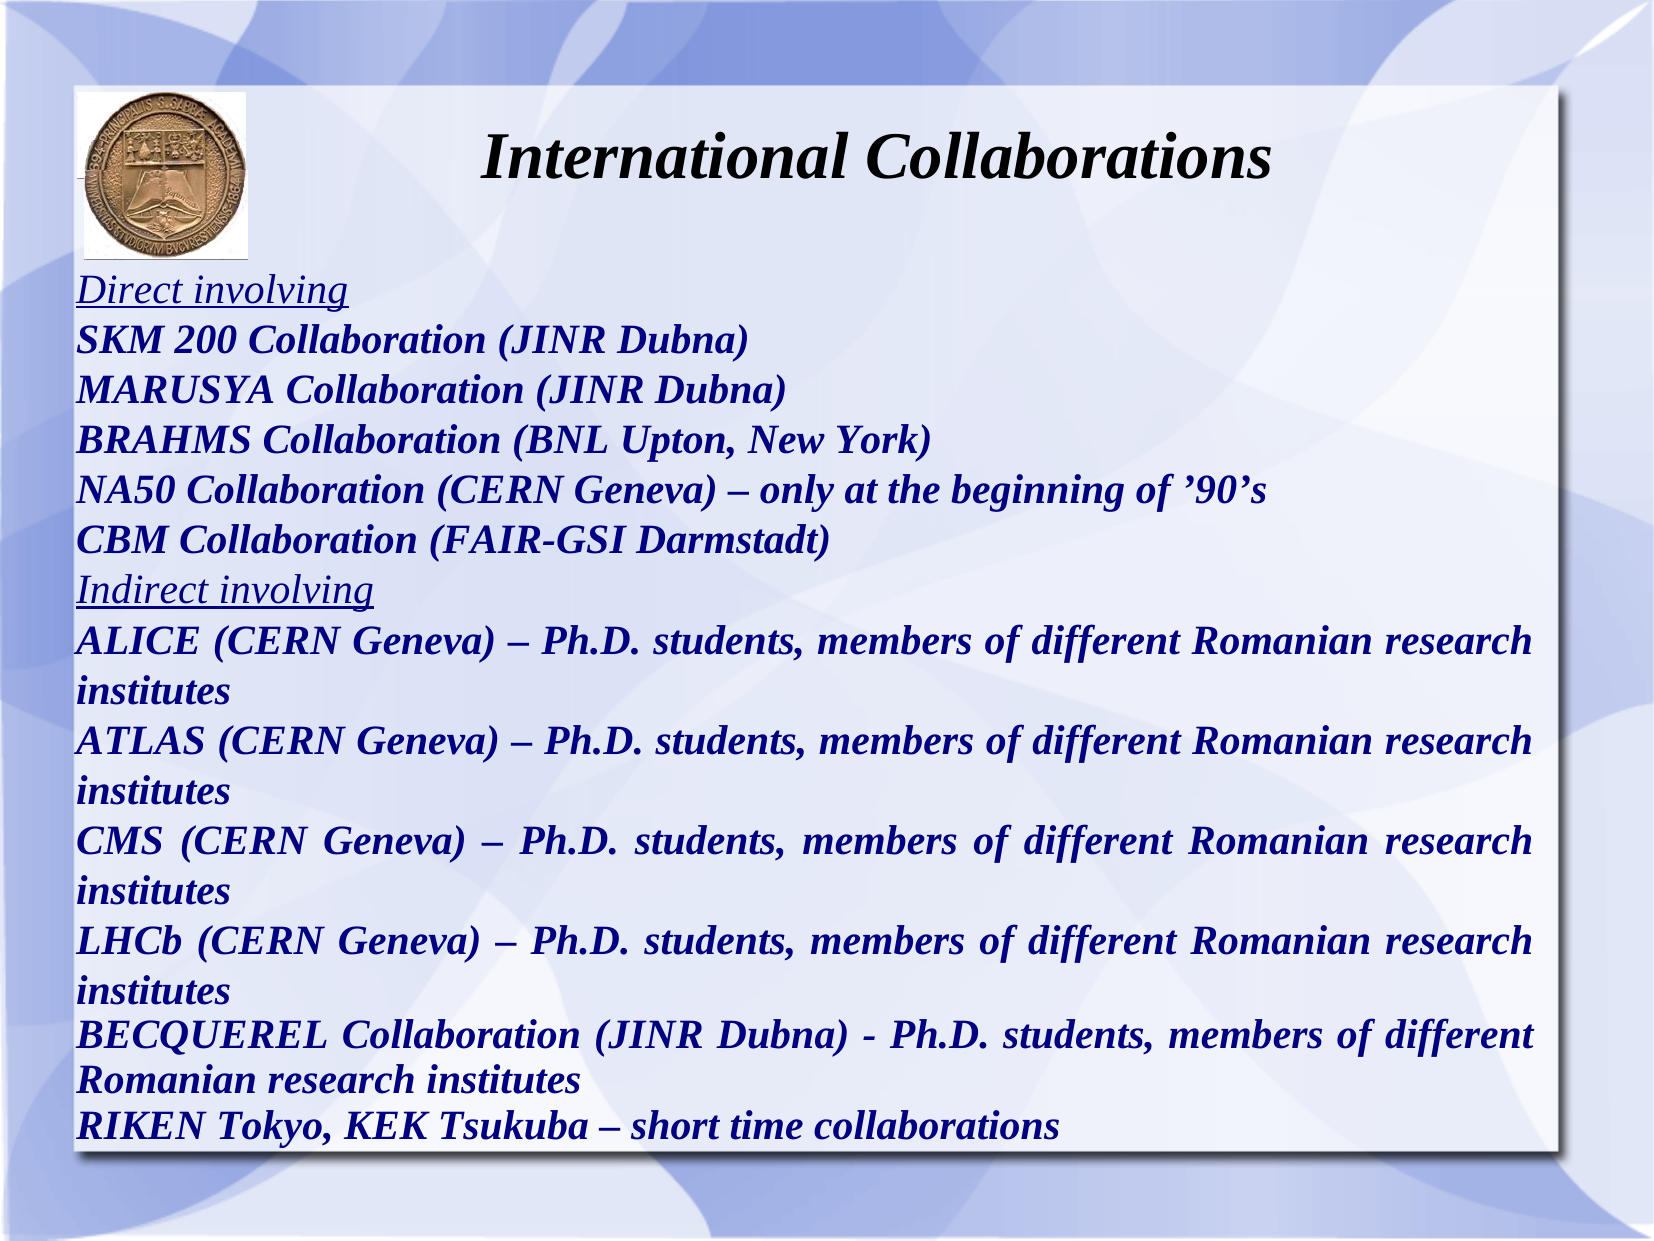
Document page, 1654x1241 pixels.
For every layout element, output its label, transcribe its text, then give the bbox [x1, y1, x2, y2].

chart [75, 91, 250, 262]
list Direct involving SKM 200 Collaboration (JINR Dubna) MARUSYA Collaboration (JINR Dubna) BRAHMS Collaboration (BNL Upton, New York) NA50 Collaboration (CERN Geneva) – only at the beginning of ’90’s CBM Collaboration (FAIR-GSI Darmstadt) Indirect involving ALICE (CERN Geneva) – Ph.D. students, members of different Romanian research institutes ATLAS (CERN Geneva) – Ph.D. students, members of different Romanian research institutes CMS (CERN Geneva) – Ph.D. students, members of different Romanian research institutes LHCb (CERN Geneva) – Ph.D. students, members of different Romanian research institutes BECQUEREL Collaboration (JINR Dubna) - Ph.D. students, members of different Romanian research institutes RIKEN Tokyo, KEK Tsukuba – short time collaborations [75, 261, 1558, 1163]
title International Collaborations [265, 96, 1491, 207]
